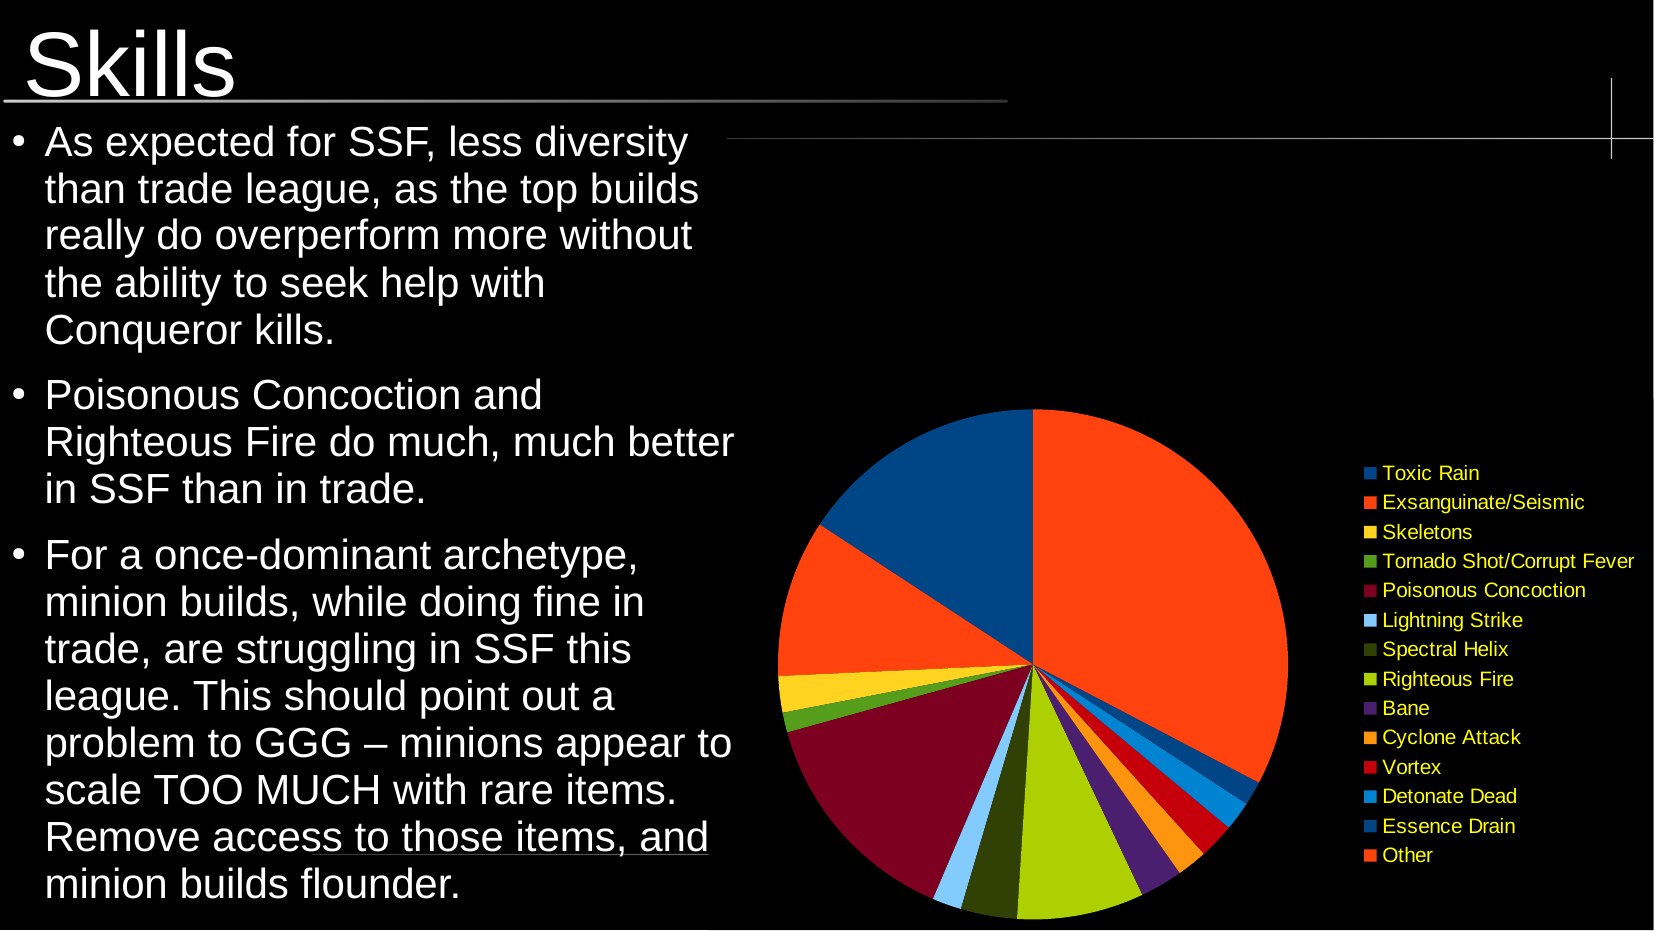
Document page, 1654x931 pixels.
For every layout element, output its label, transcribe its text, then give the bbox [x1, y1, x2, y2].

chart [708, 398, 1654, 931]
title Skills [23, 11, 1589, 119]
list As expected for SSF, less diversity than trade league, as the top builds really do overperform more without the ability to seek help with Conqueror kills. Poisonous Concoction and Righteous Fire do much, much better in SSF than in trade. For a once-dominant archetype, minion builds, while doing fine in trade, are struggling in SSF this league. This should point out a problem to GGG – minions appear to scale TOO MUCH with rare items. Remove access to those items, and minion builds flounder. [0, 118, 739, 916]
